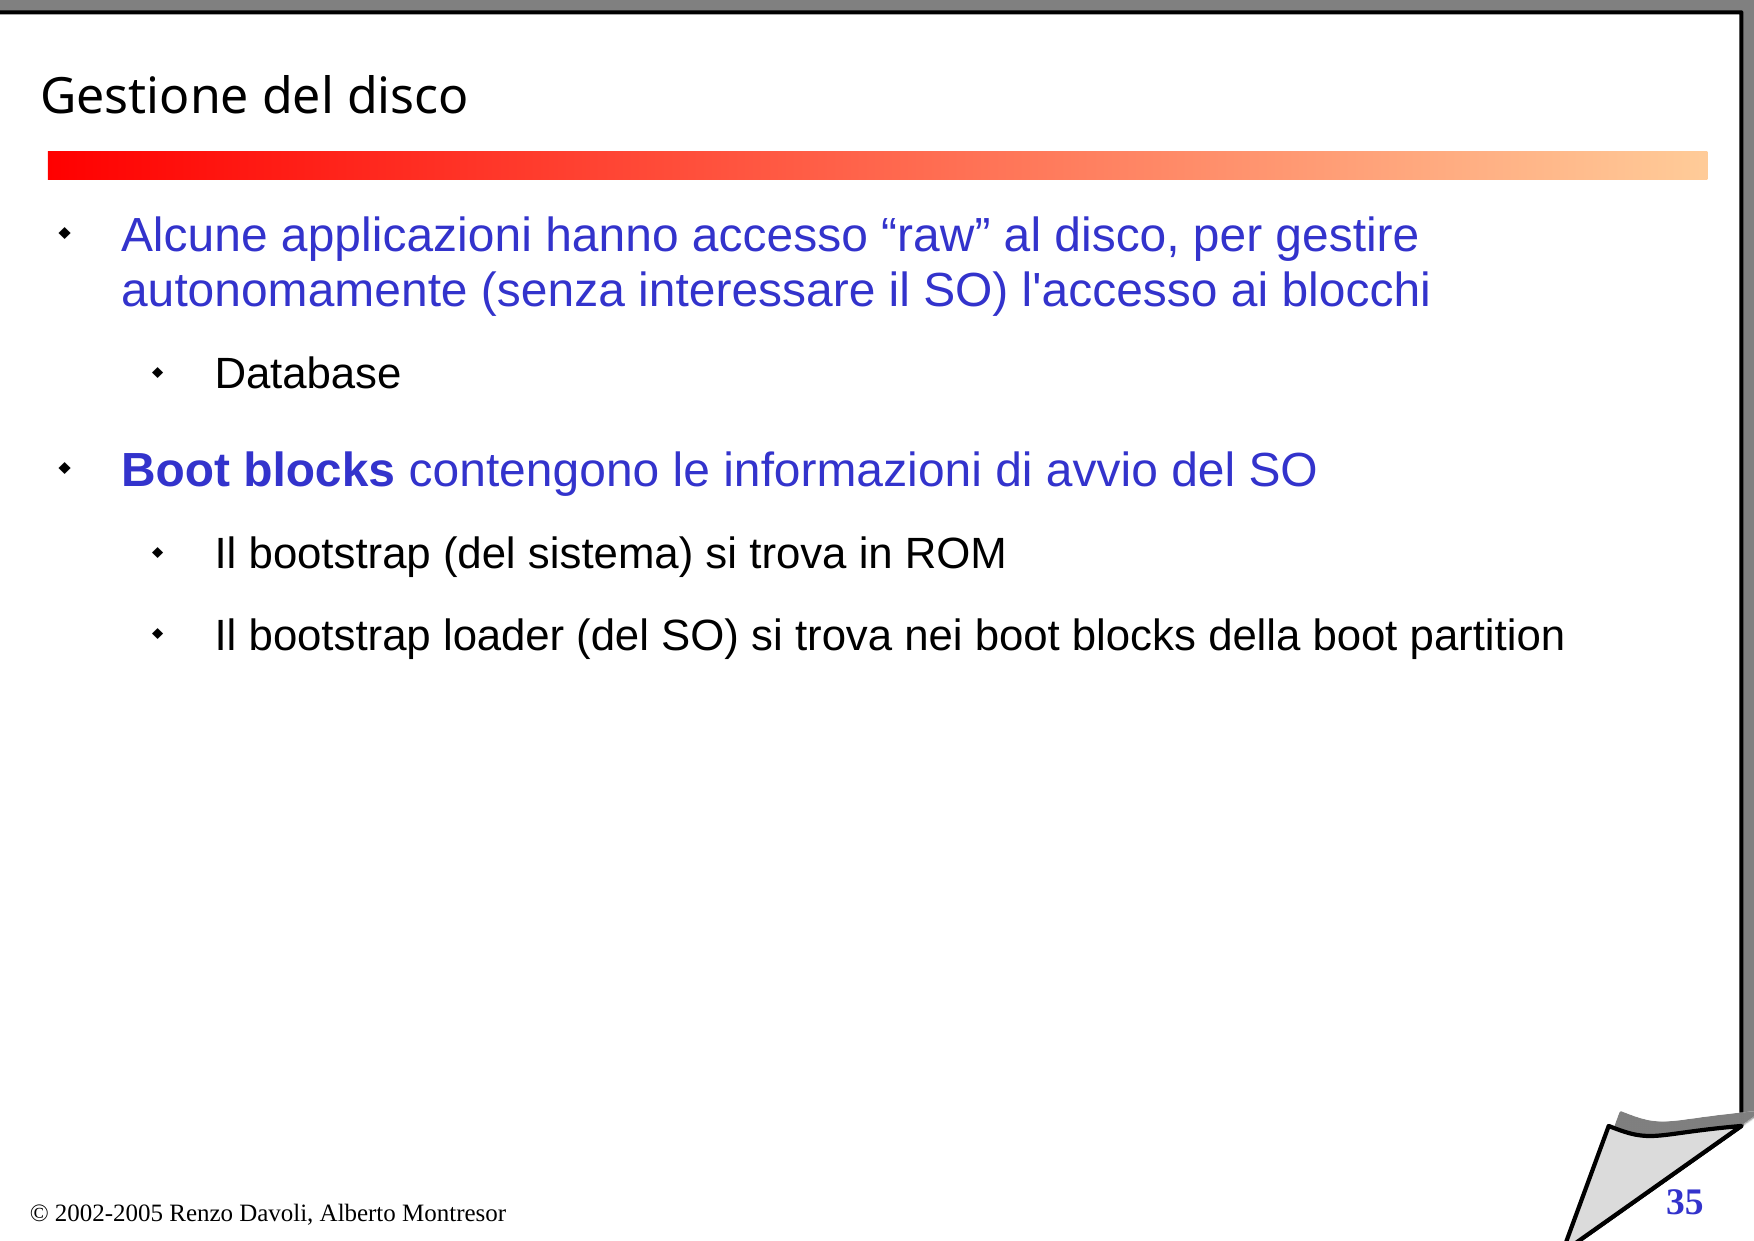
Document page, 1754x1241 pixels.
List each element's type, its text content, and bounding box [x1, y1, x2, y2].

title Gestione del disco [40, 49, 1714, 144]
list Alcune applicazioni hanno accesso “raw” al disco, per gestire autonomamente (senza interessare il SO) l'accesso ai blocchi Database Boot blocks contengono le informazioni di avvio del SO Il bootstrap (del sistema) si trova in ROM Il bootstrap loader (del SO) si trova nei boot blocks della boot partition [58, 206, 1696, 1050]
